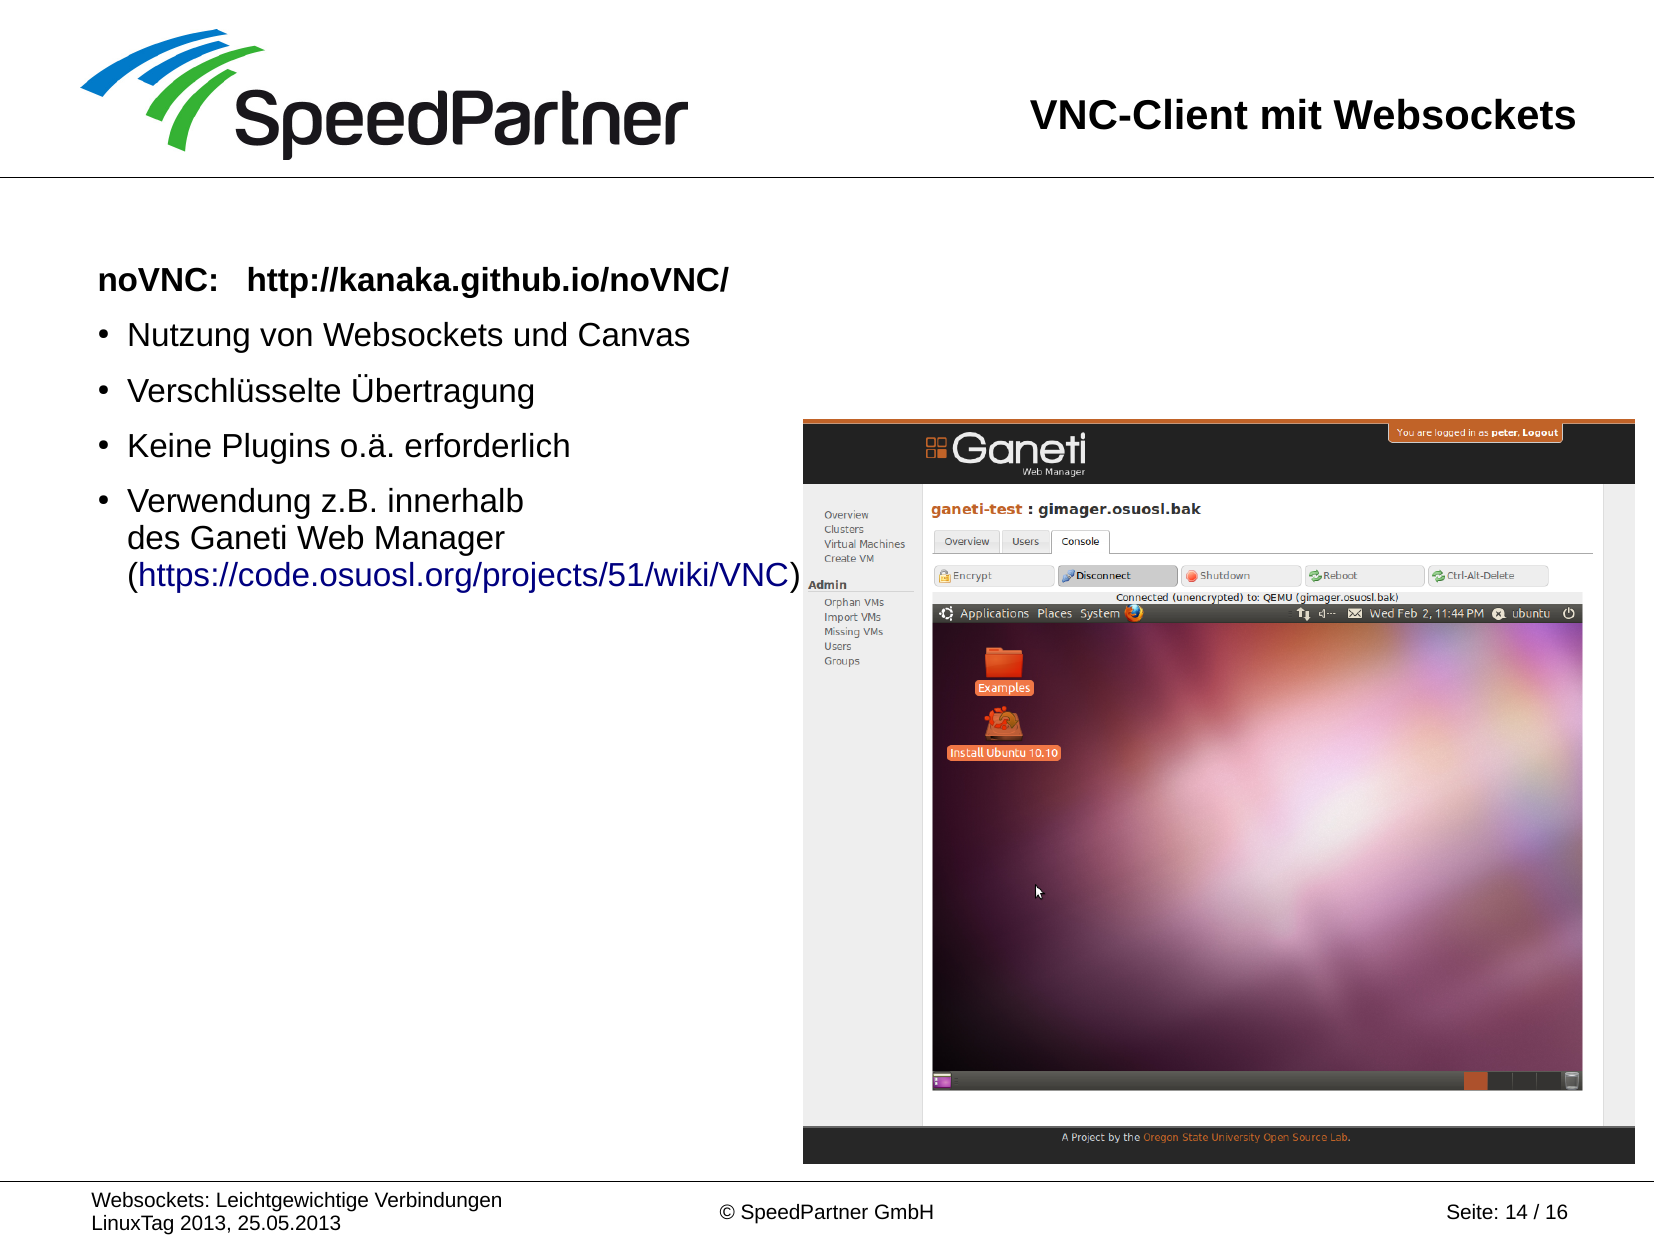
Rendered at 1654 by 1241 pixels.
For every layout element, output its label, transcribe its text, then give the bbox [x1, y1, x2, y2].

picture [80, 29, 688, 160]
title VNC-Client mit Websockets [590, 70, 1577, 160]
text_box noVNC: http://kanaka.github.io/noVNC/ Nutzung von Websockets und Canvas Verschlüsselte Übertragung Keine Plugins o.ä. erforderlich Verwendung z.B. innerhalb des Ganeti Web Manager (https://code.osuosl.org/projects/51/wiki/VNC) [82, 254, 1565, 1177]
picture [803, 419, 1635, 1165]
